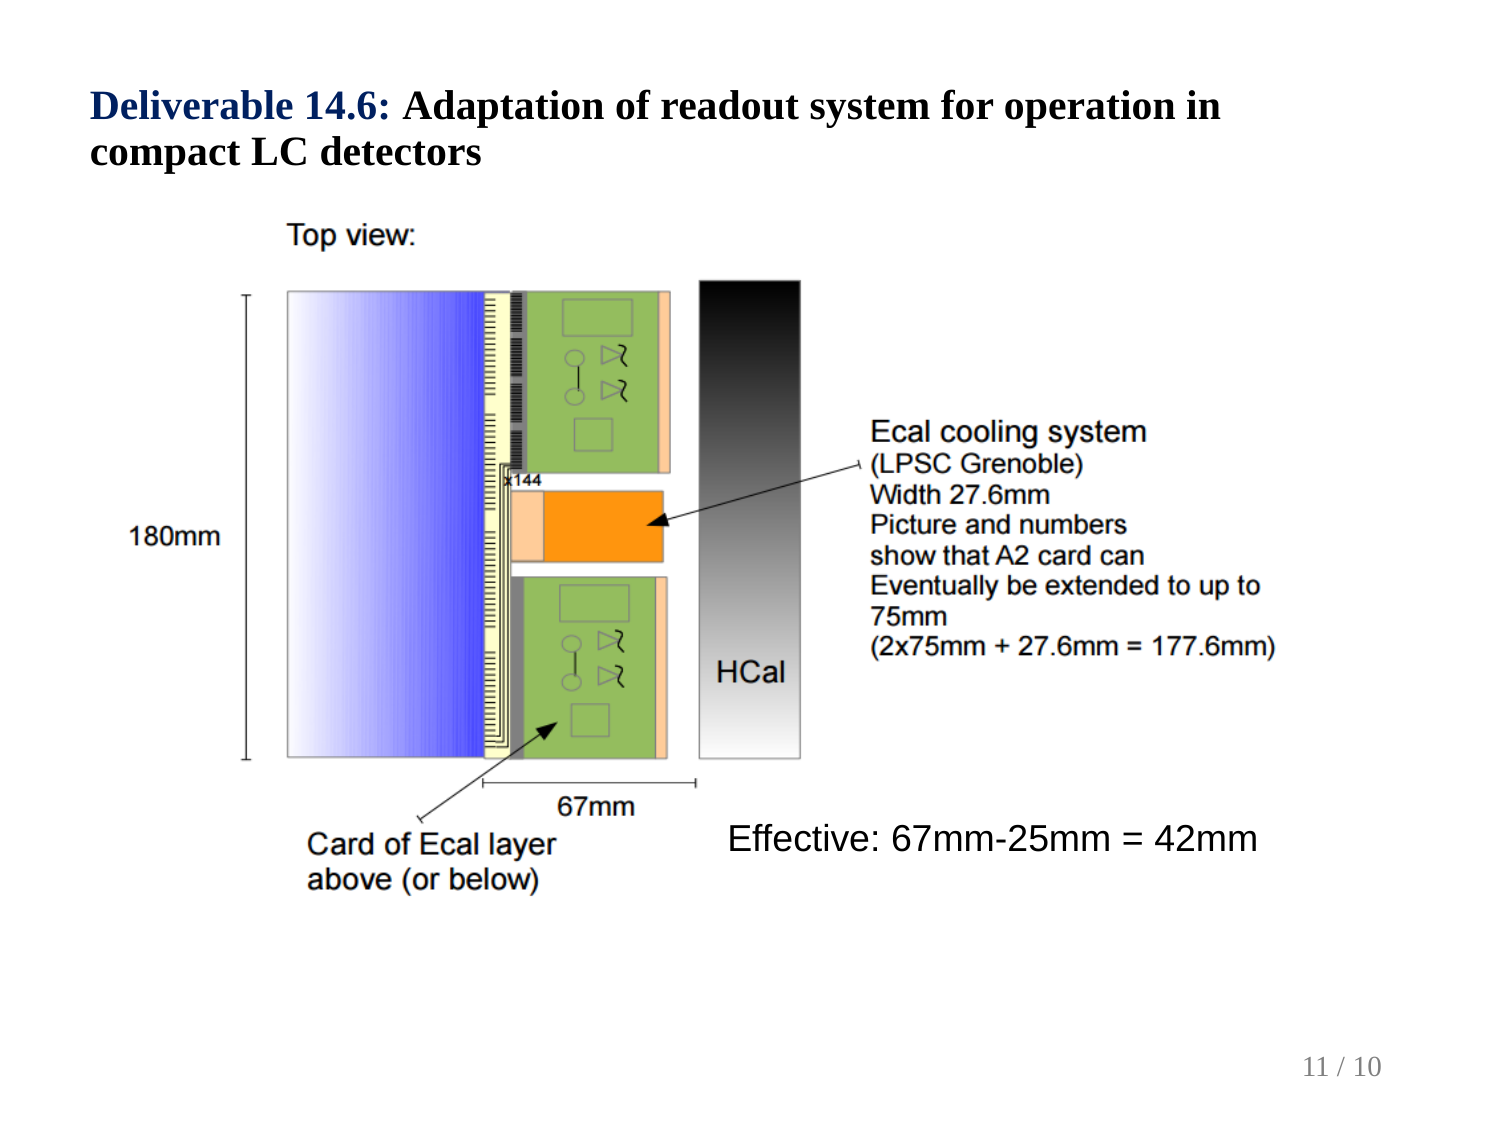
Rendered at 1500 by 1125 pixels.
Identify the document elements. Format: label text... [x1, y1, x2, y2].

text_box Effective: 67mm-25mm = 42mm [712, 810, 1274, 867]
text_box Deliverable 14.6: Adaptation of readout system for operation in compact LC detectors [75, 75, 1367, 220]
picture [85, 213, 1306, 931]
